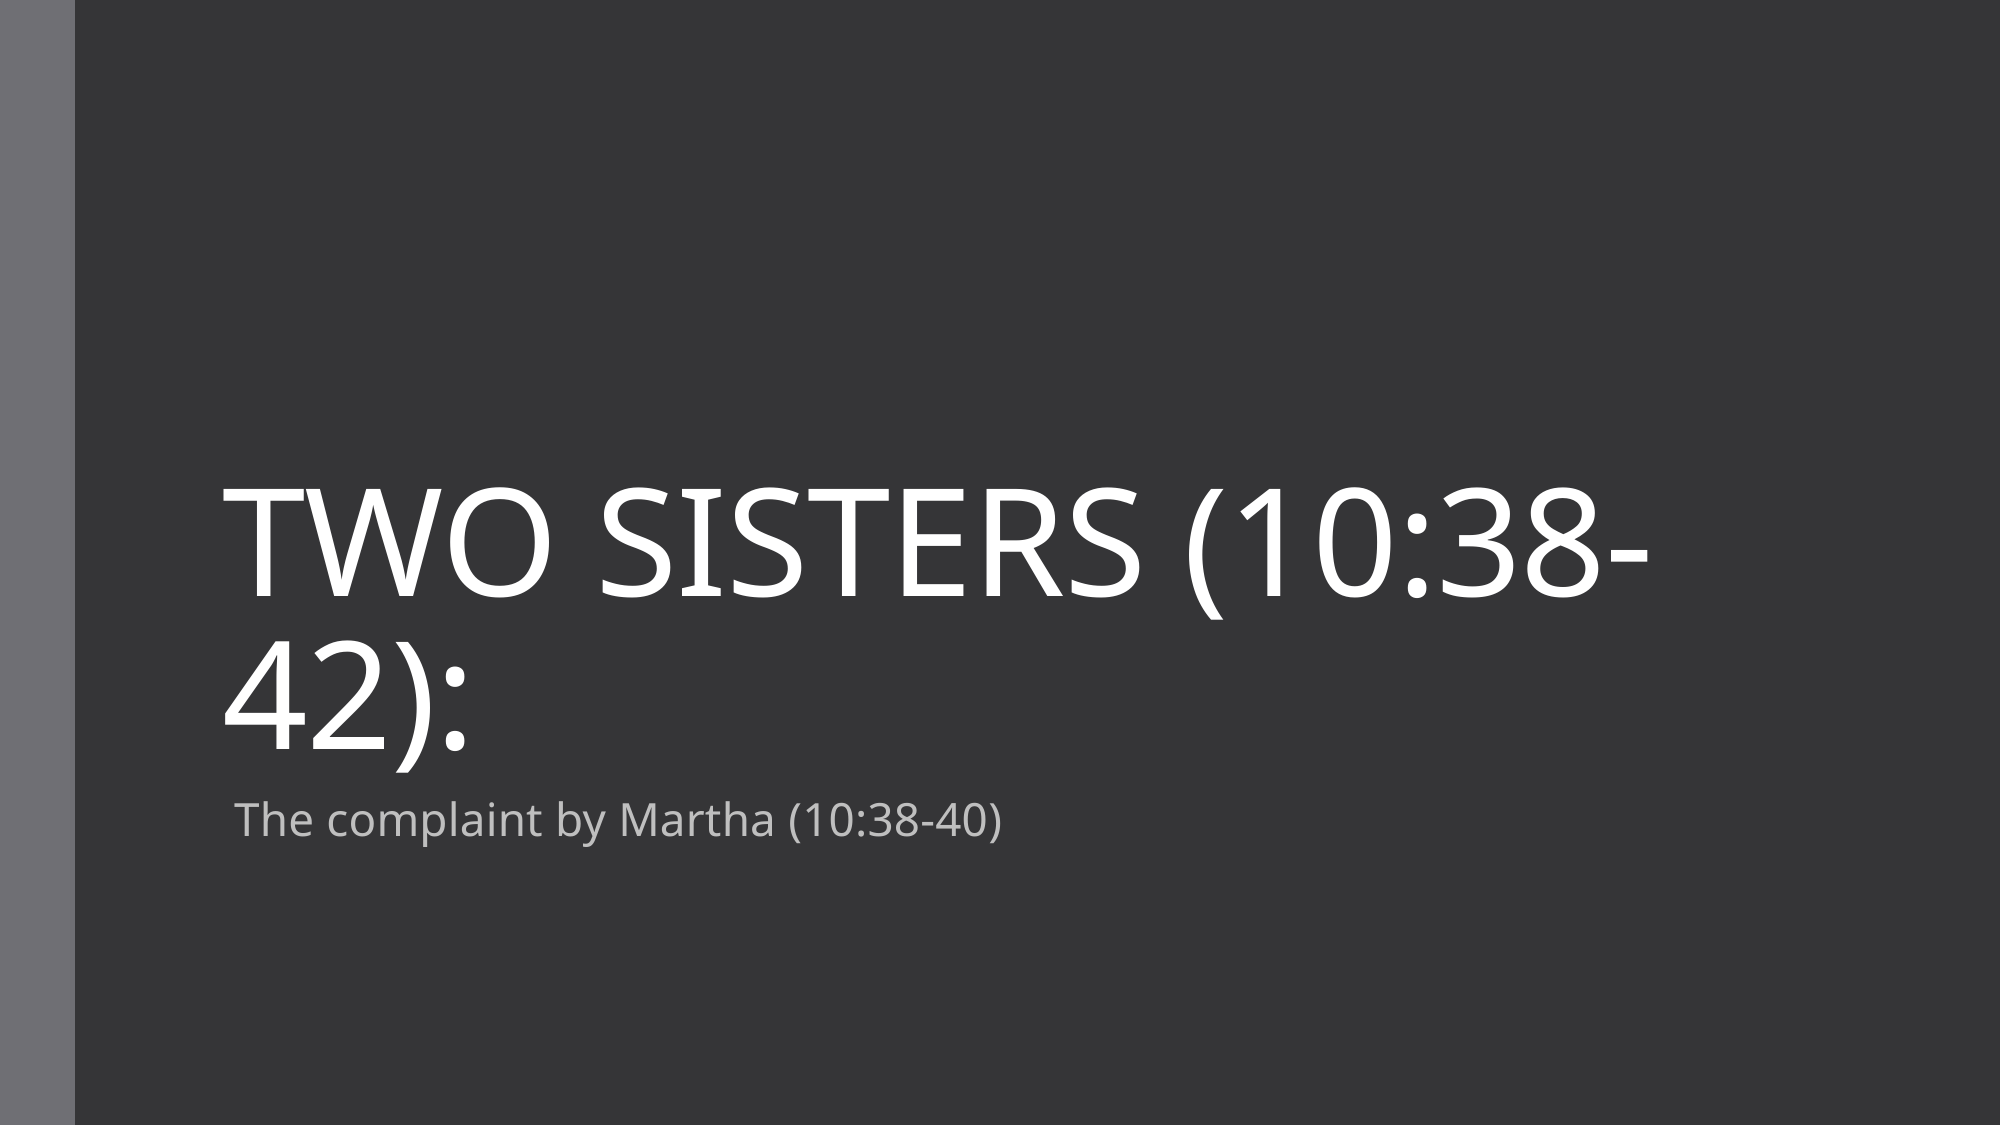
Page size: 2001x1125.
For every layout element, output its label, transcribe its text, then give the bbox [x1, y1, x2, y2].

subtitle The complaint by Martha (10:38-40) [206, 787, 1752, 1066]
title TWO SISTERS (10:38-42): [206, 124, 1752, 787]
